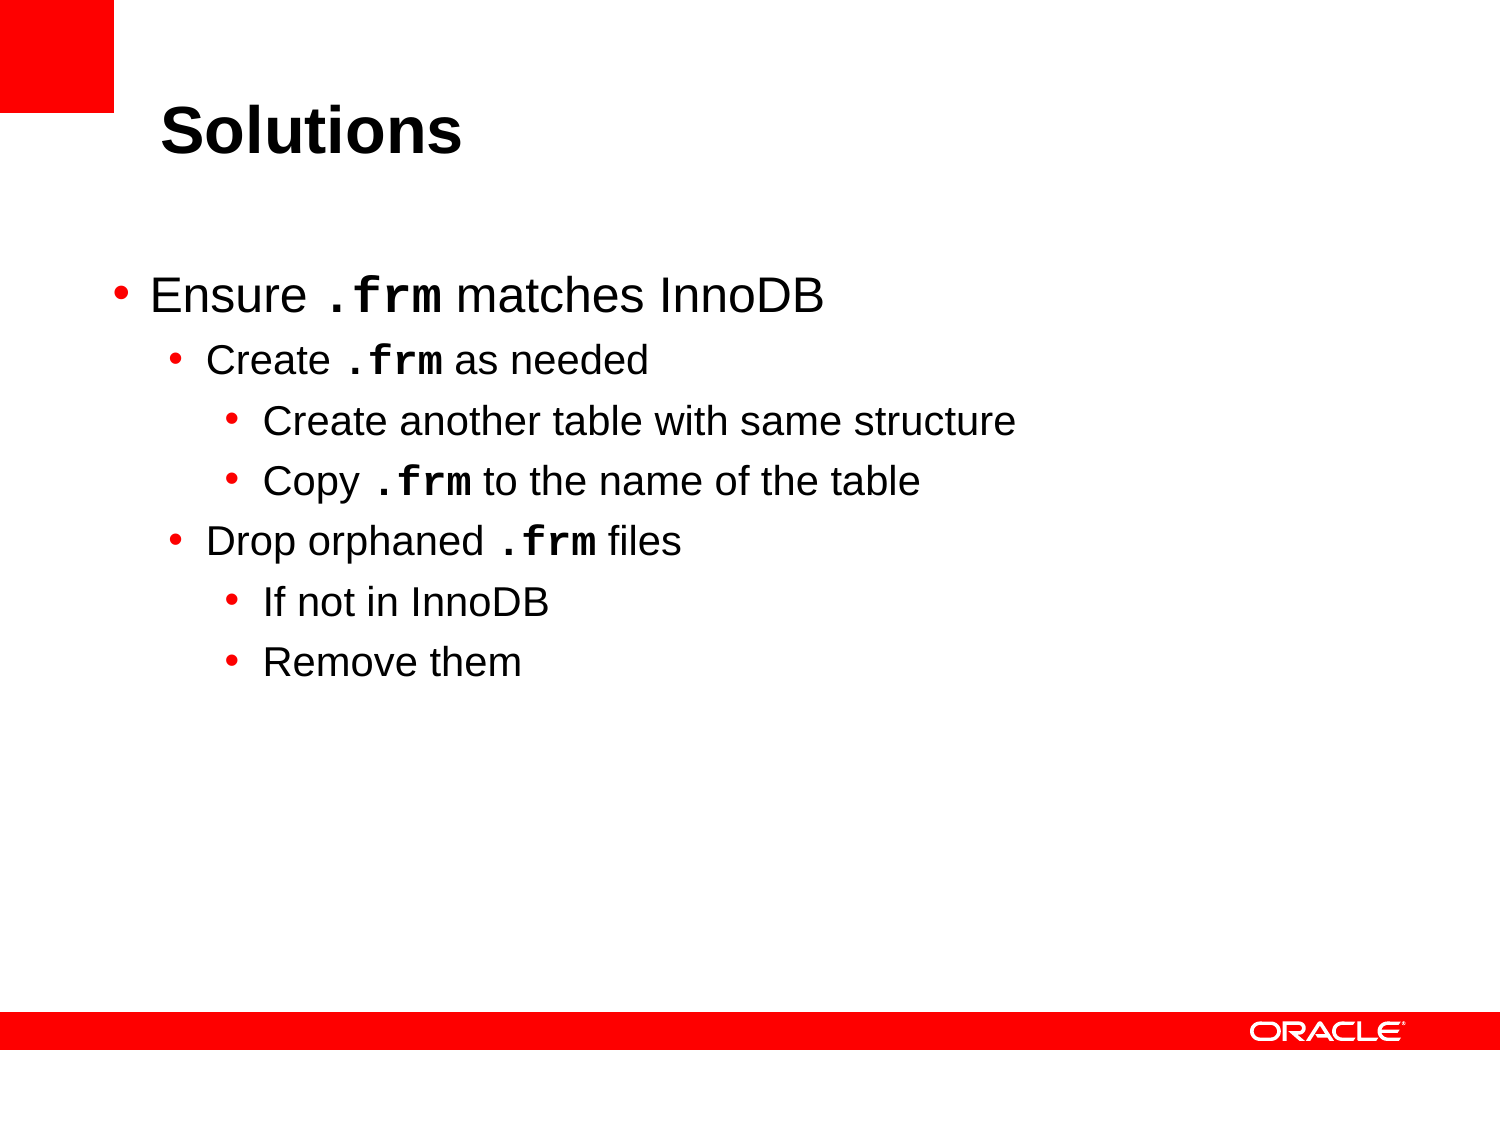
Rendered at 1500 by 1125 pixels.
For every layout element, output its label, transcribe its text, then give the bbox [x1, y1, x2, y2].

picture [0, 1012, 1500, 1050]
title Solutions [145, 49, 1390, 205]
list Ensure .frm matches InnoDB Create .frm as needed Create another table with same structure Copy .frm to the name of the table Drop orphaned .frm files If not in InnoDB Remove them [112, 262, 1349, 975]
picture [0, 0, 114, 113]
